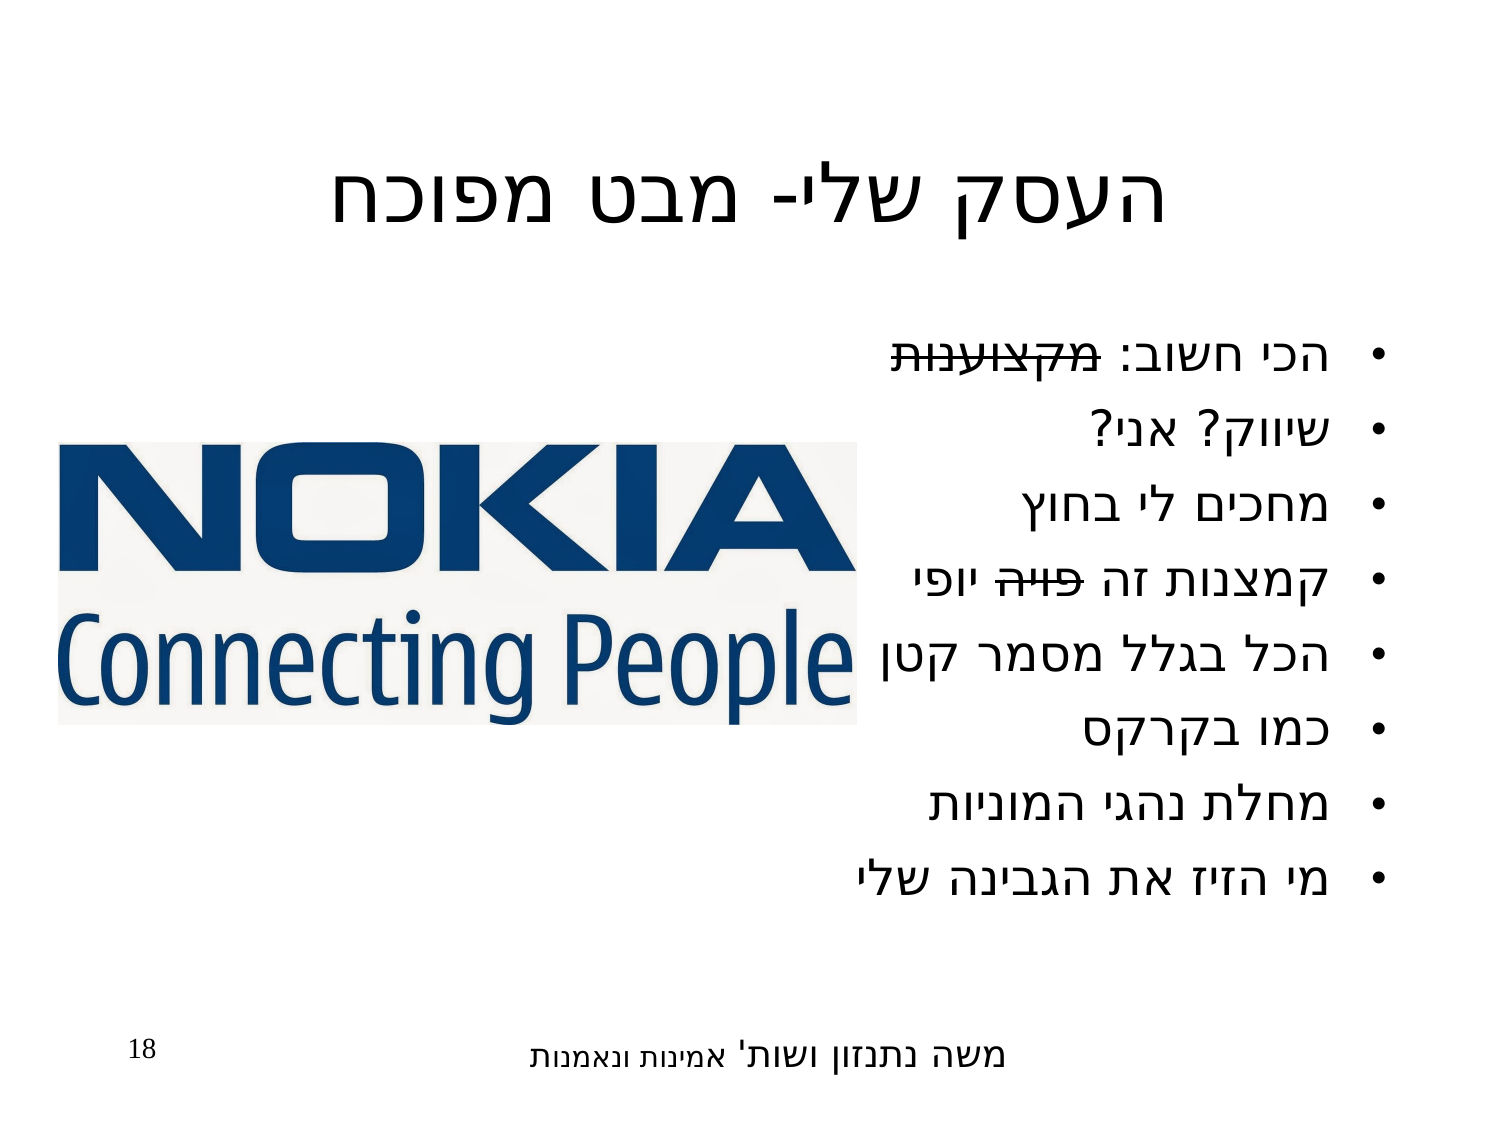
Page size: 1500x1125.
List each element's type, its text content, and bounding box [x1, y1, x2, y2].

list הכי חשוב: מקצוענות שיווק? אני? מחכים לי בחוץ קמצנות זה פויה יופי הכל בגלל מסמר קטן כמו בקרקס מחלת נהגי המוניות מי הזיז את הגבינה שלי [826, 324, 1388, 978]
picture [58, 442, 857, 725]
title העסק שלי- מבט מפוכח [112, 99, 1388, 288]
